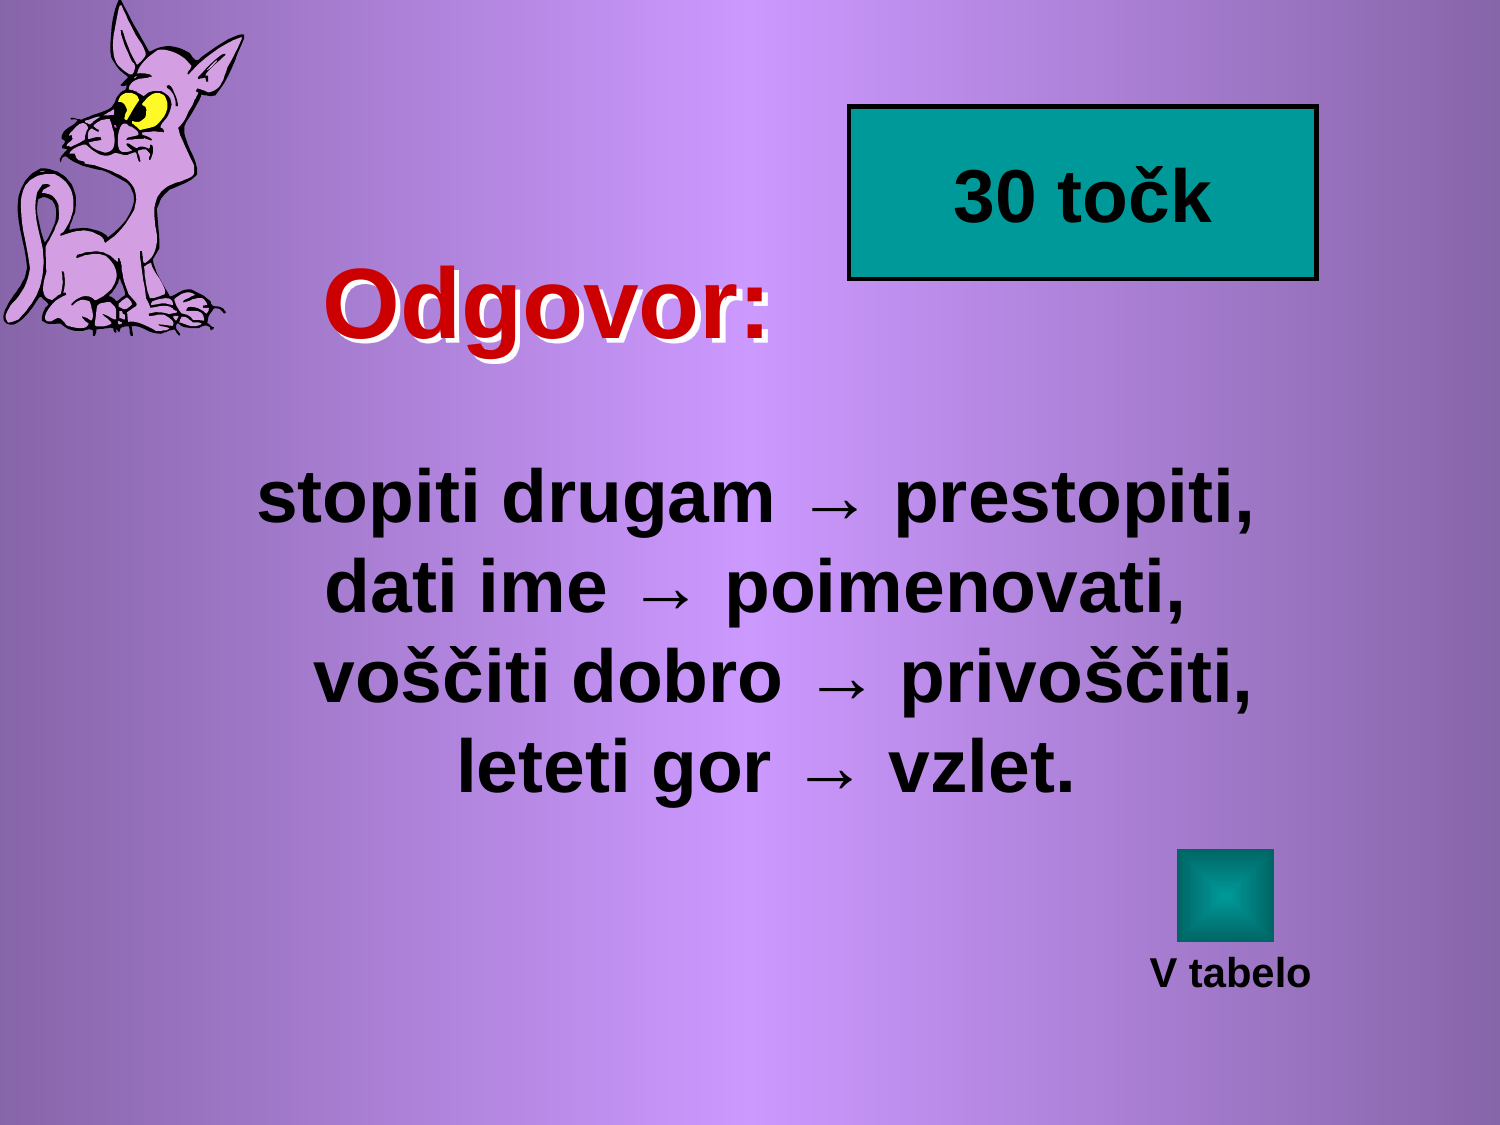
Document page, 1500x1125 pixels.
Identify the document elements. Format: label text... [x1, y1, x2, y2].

list stopiti drugam → prestopiti, dati ime → poimenovati, voščiti dobro → privoščiti, leteti gor → vzlet. [192, 440, 1341, 845]
title Odgovor: [307, 204, 807, 393]
text_box 30 točk [848, 106, 1317, 280]
text_box [1177, 849, 1274, 942]
text_box V tabelo [1056, 938, 1405, 1004]
